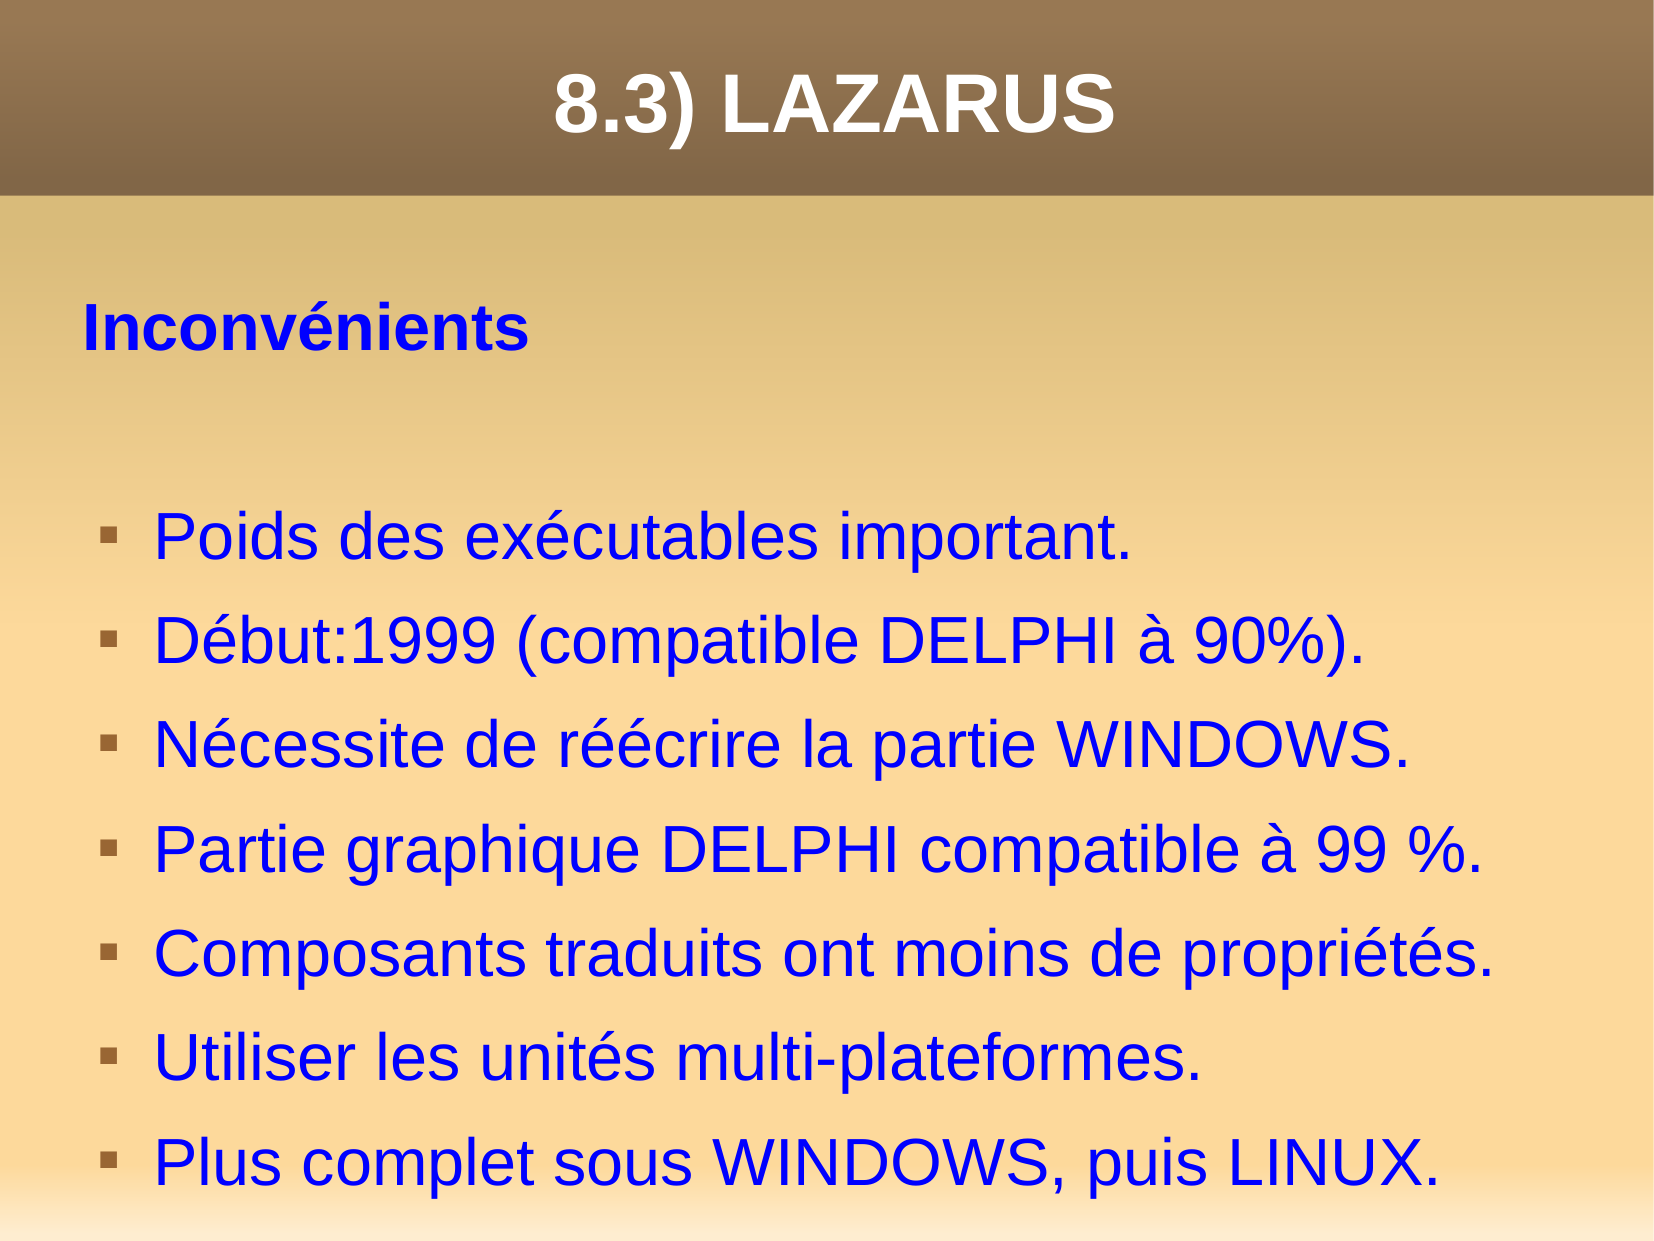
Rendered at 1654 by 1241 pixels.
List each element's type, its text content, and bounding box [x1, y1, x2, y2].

list Inconvénients Poids des exécutables important. Début:1999 (compatible DELPHI à 90%). Nécessite de réécrire la partie WINDOWS. Partie graphique DELPHI compatible à 99 %. Composants traduits ont moins de propriétés. Utiliser les unités multi-plateformes. Plus complet sous WINDOWS, puis LINUX. [82, 290, 1571, 1200]
title 8.3) LAZARUS [76, 7, 1565, 200]
picture [0, 0, 1654, 1241]
